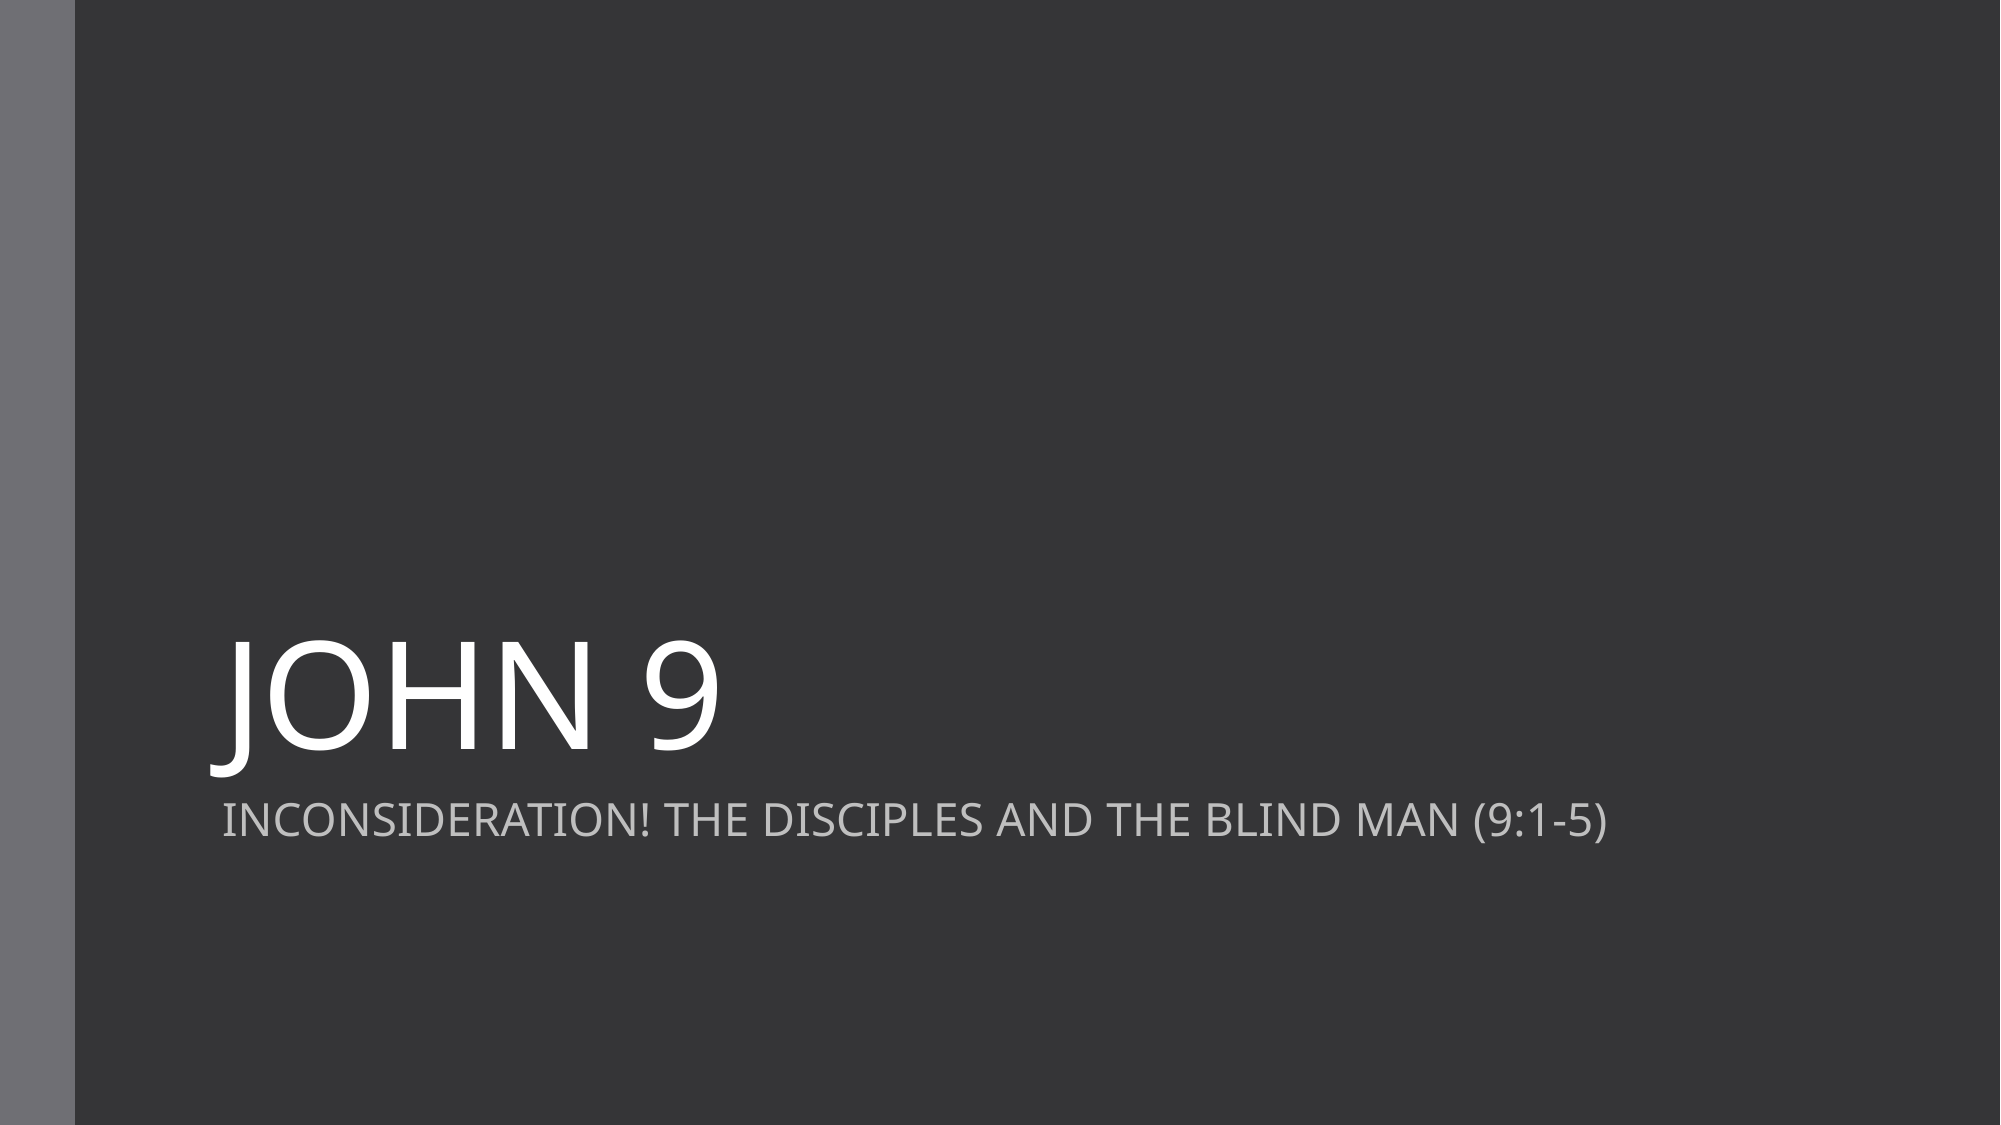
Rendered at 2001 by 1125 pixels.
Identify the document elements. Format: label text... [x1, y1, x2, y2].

subtitle INCONSIDERATION! THE DISCIPLES AND THE BLIND MAN (9:1-5) [206, 787, 1752, 1066]
title JOHN 9 [206, 124, 1752, 787]
